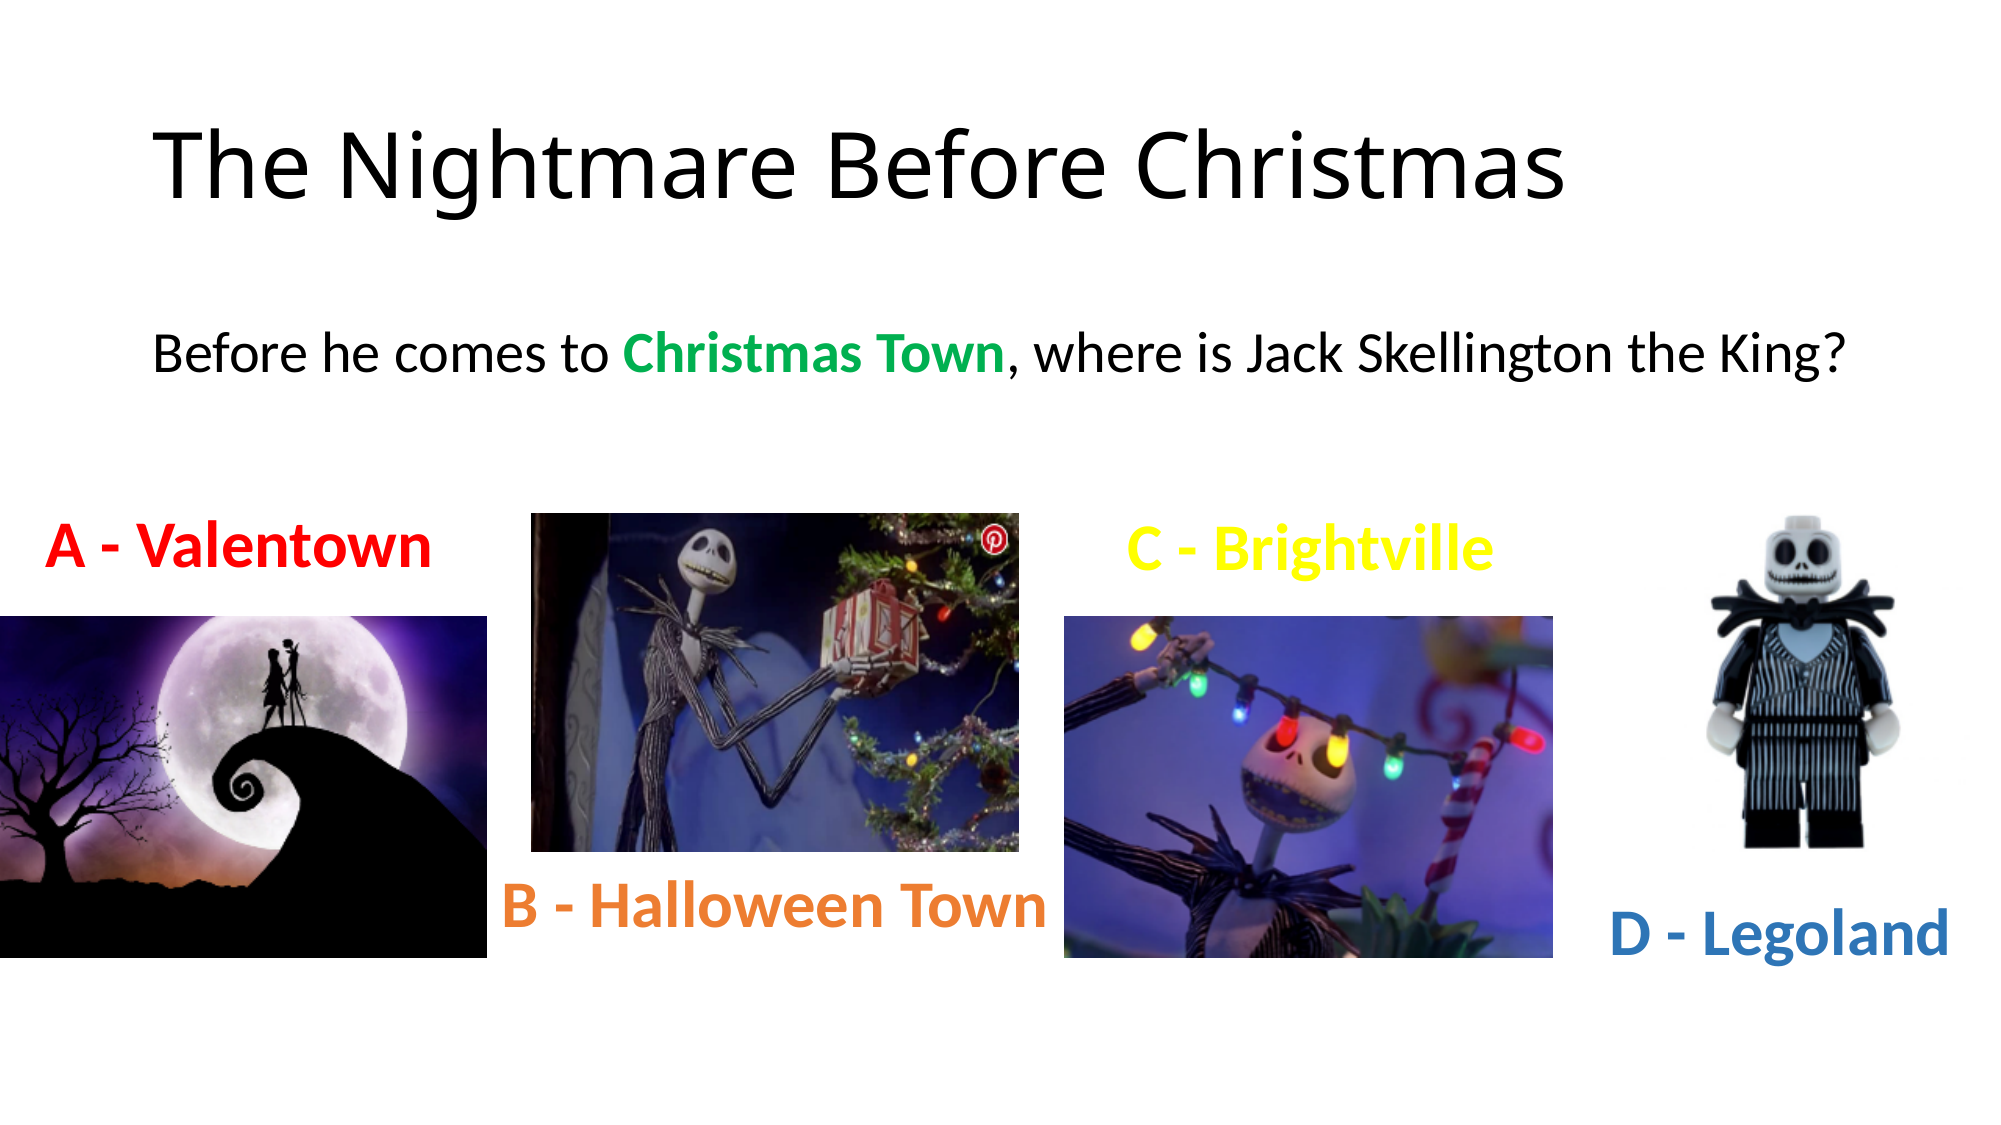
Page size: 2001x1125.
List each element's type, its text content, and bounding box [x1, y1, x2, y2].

picture [0, 616, 487, 958]
list Before he comes to Christmas Town, where is Jack Skellington the King? [137, 314, 1884, 421]
text_box B - Halloween Town [486, 853, 1093, 950]
text_box C - Brightville [1112, 496, 1552, 592]
picture [1064, 616, 1553, 958]
text_box A - Valentown [30, 492, 462, 589]
picture [1644, 513, 1970, 852]
title The Nightmare Before Christmas [137, 59, 1863, 278]
text_box D - Legoland [1594, 881, 1988, 978]
picture [531, 513, 1019, 852]
